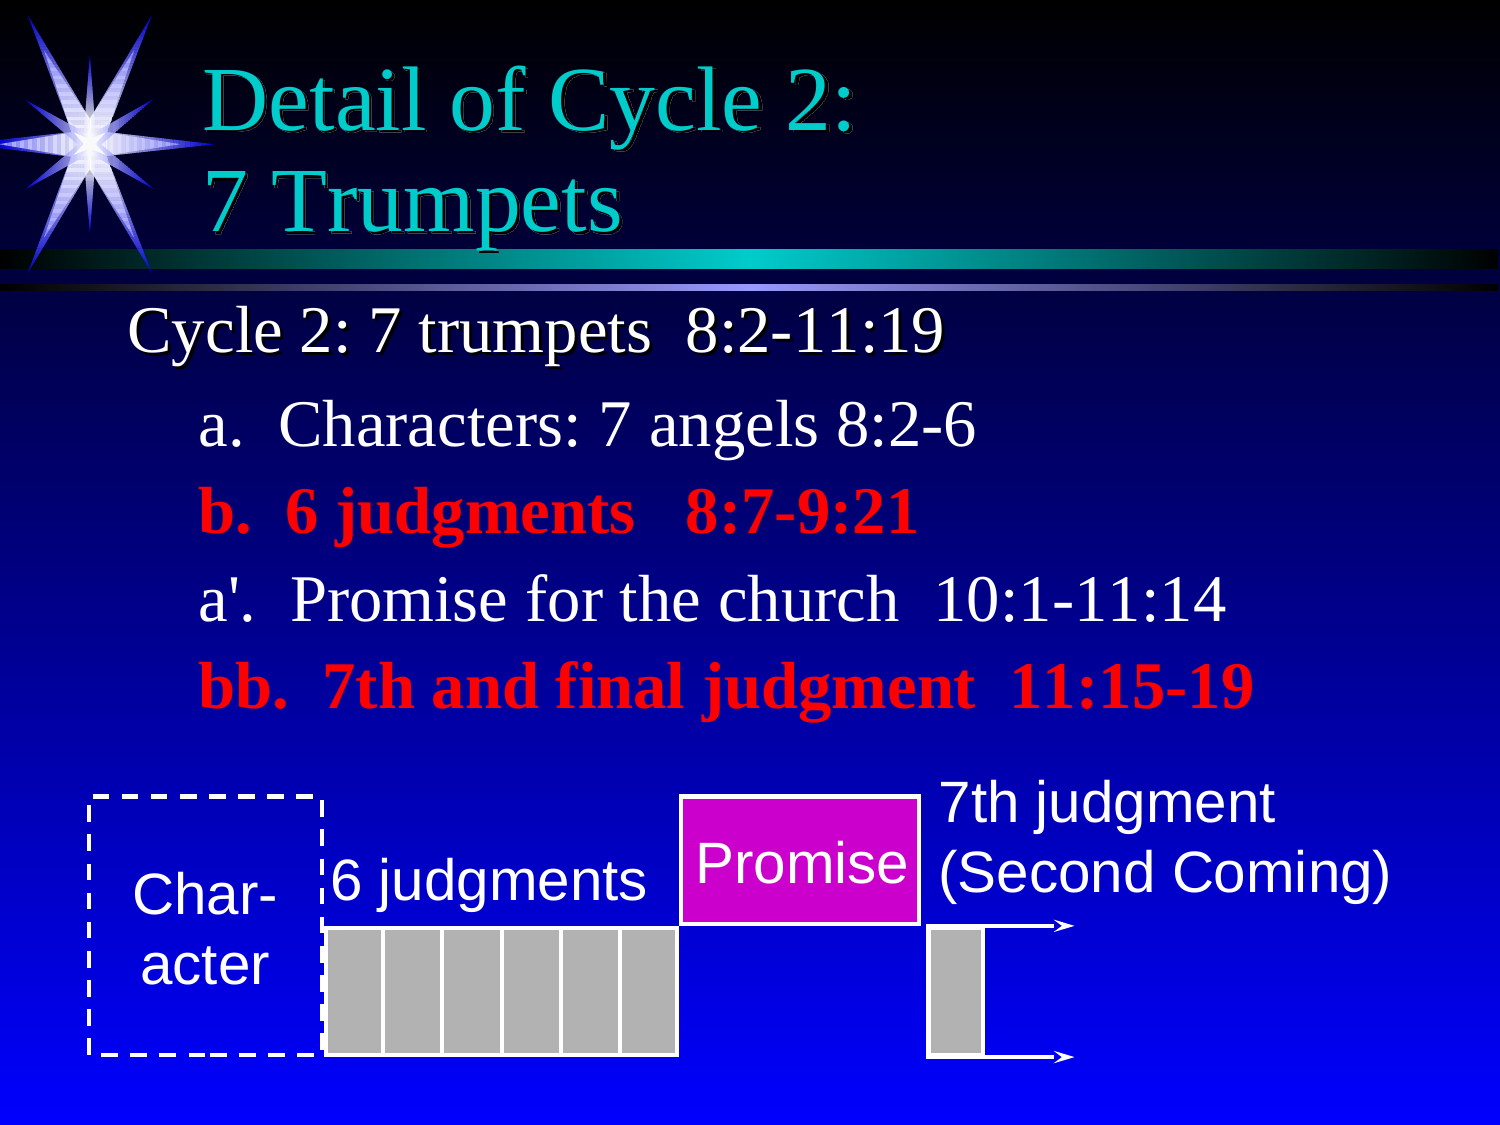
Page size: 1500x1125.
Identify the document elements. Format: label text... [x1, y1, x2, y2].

text_box [928, 927, 984, 1055]
text_box b. 6 judgments 8:7-9:21 [112, 460, 1460, 547]
title Detail of Cycle 2: 7 Trumpets [187, 40, 1463, 260]
text_box [385, 927, 440, 1055]
text_box [325, 927, 381, 1055]
text_box Char- acter [88, 796, 322, 1055]
text_box [444, 927, 500, 1055]
text_box bb. 7th and final judgment 11:15-19 [112, 635, 1460, 726]
text_box a. Characters: 7 angels 8:2-6 [112, 372, 1460, 460]
text_box [563, 927, 618, 1055]
text_box 6 judgments [315, 835, 681, 920]
text_box 7th judgment (Second Coming) [924, 757, 1461, 912]
text_box Promise [681, 796, 920, 924]
list Cycle 2: 7 trumpets 8:2-11:19 [112, 285, 1460, 372]
text_box [622, 927, 678, 1055]
text_box a'. Promise for the church 10:1-11:14 [112, 547, 1460, 635]
text_box [504, 927, 559, 1055]
